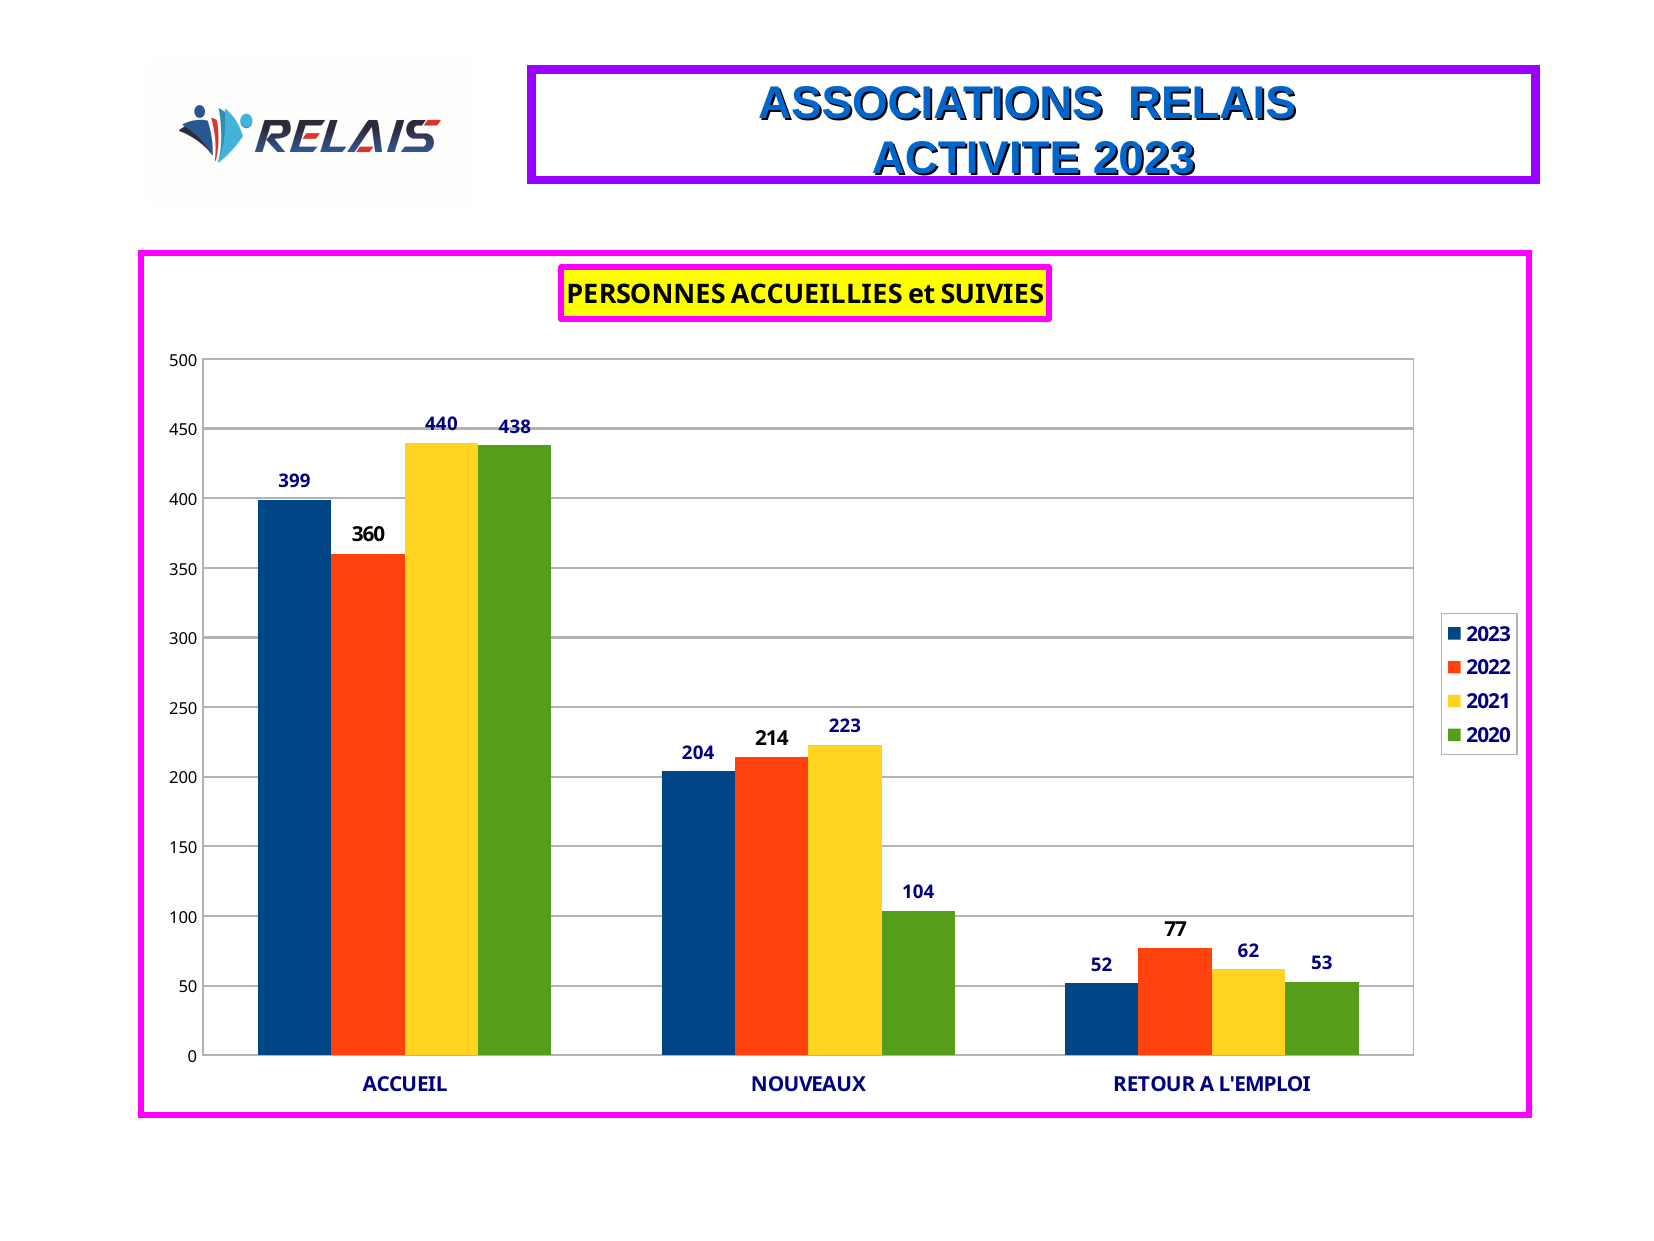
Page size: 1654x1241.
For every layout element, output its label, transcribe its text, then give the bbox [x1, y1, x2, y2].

chart [138, 249, 1533, 1119]
picture [147, 59, 473, 207]
title ASSOCIATIONS RELAIS ACTIVITE 2023 [531, 69, 1536, 181]
